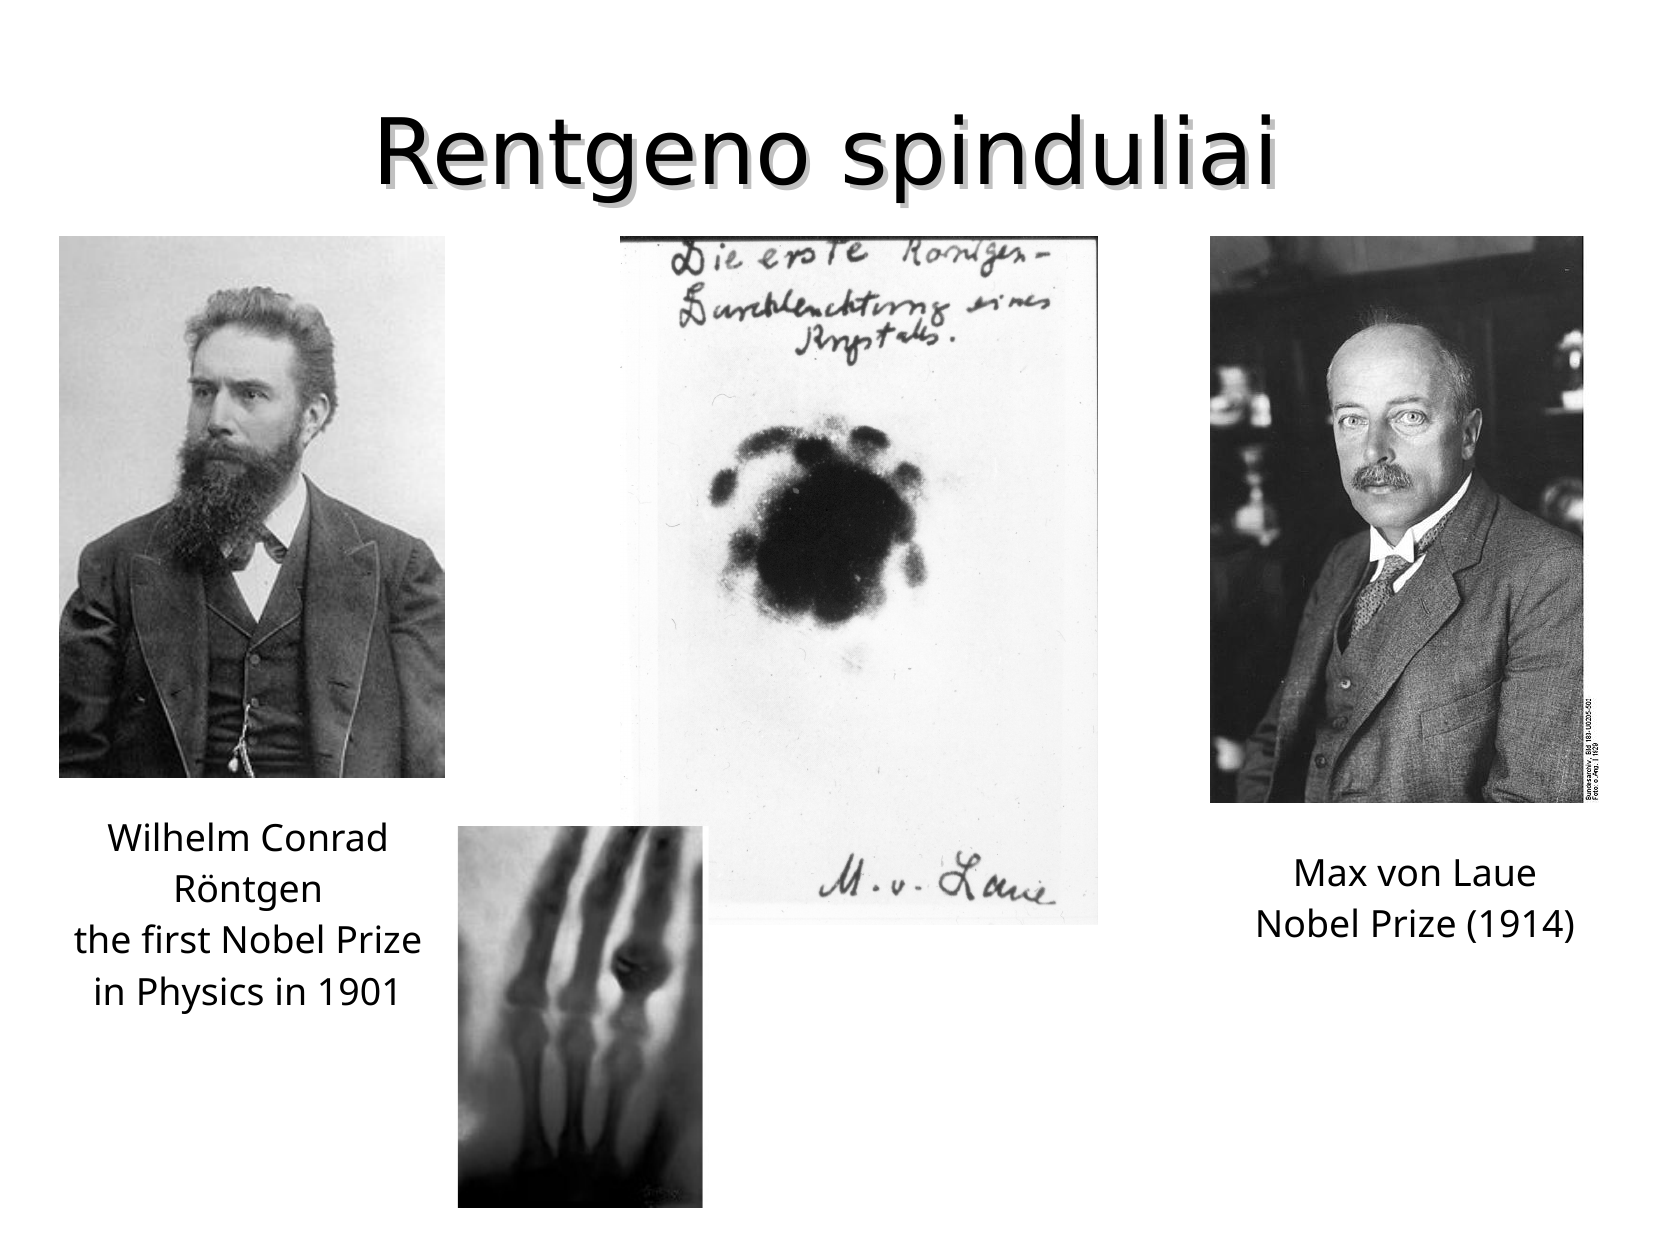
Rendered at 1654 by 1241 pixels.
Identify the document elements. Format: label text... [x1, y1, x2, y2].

text_box Wilhelm Conrad Röntgen the first Nobel Prize in Physics in 1901 [59, 804, 443, 1047]
text_box Max von Laue Nobel Prize (1914) [1240, 838, 1593, 945]
picture [59, 236, 445, 779]
picture [1210, 236, 1599, 803]
picture [457, 236, 1098, 1208]
title Rentgeno spinduliai [82, 49, 1571, 257]
